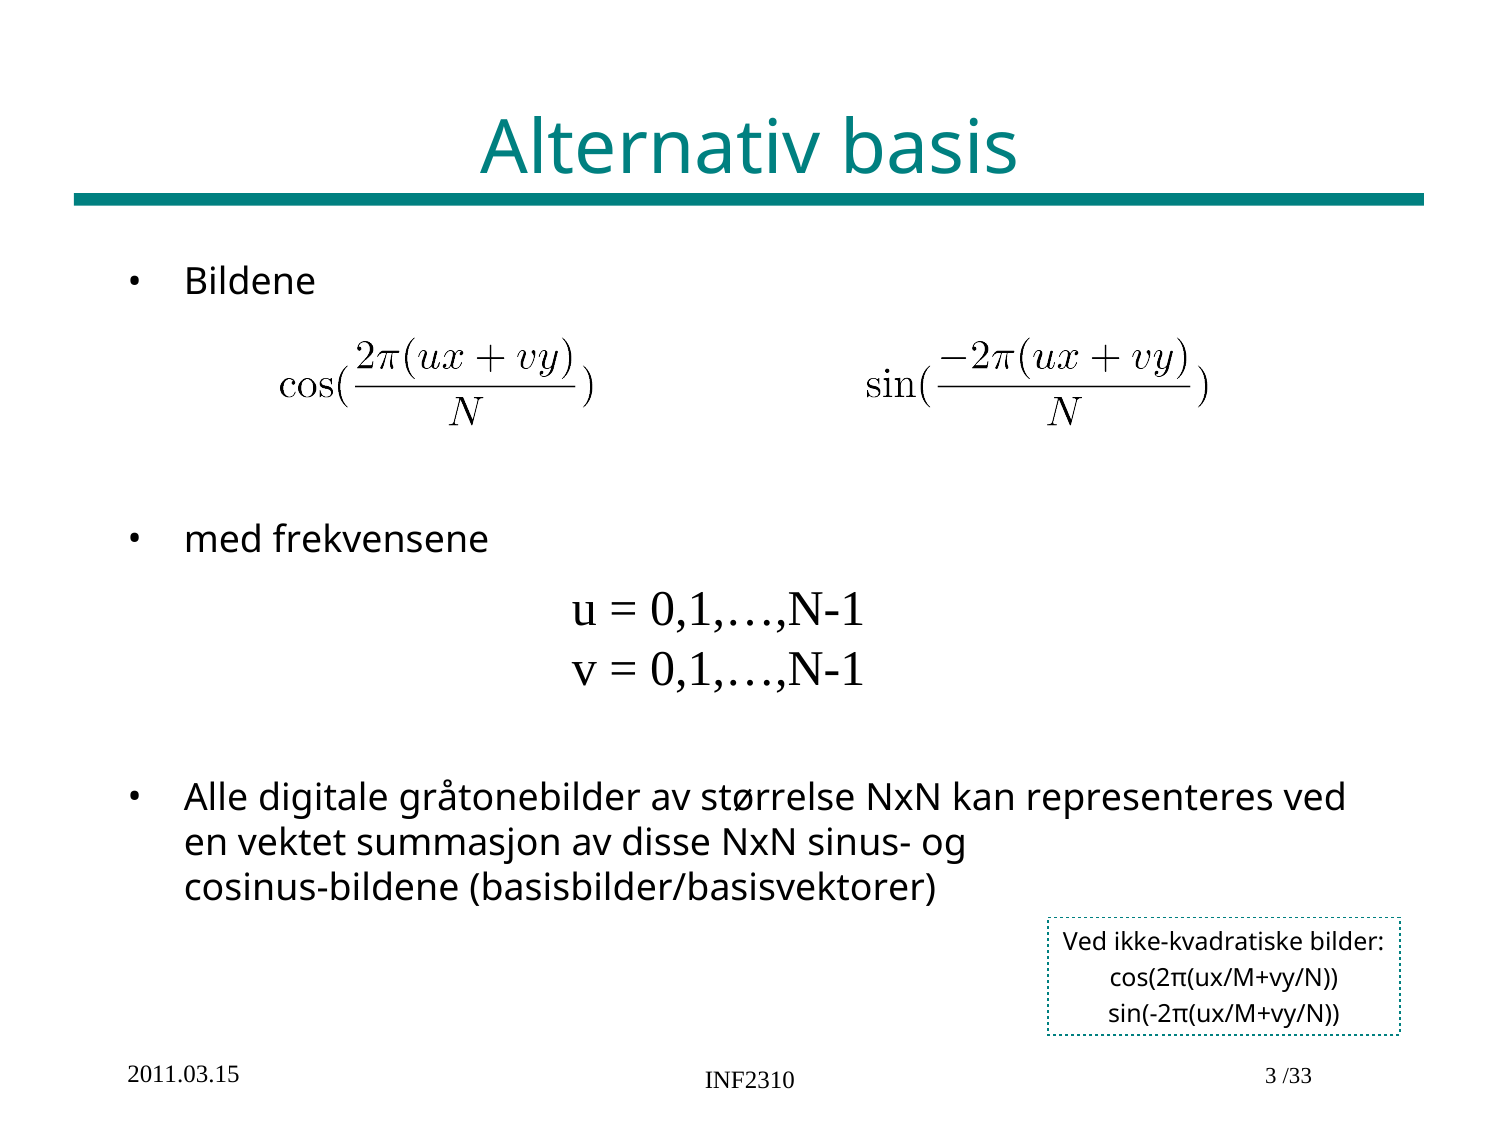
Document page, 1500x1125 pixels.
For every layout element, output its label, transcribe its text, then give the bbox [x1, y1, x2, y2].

title Alternativ basis [112, 62, 1388, 226]
picture [275, 331, 601, 428]
picture [862, 331, 1217, 428]
text_box Ved ikke-kvadratiske bilder: cos(2π(ux/M+vy/N)) sin(-2π(ux/M+vy/N)) [1048, 917, 1400, 1036]
list Bildene med frekvensene Alle digitale gråtonebilder av størrelse NxN kan representeres ved en vektet summasjon av disse NxN sinus- og cosinus-bildene (basisbilder/basisvektorer) [112, 249, 1388, 1038]
text_box u = 0,1,…,N-1 v = 0,1,…,N-1 [557, 567, 881, 704]
